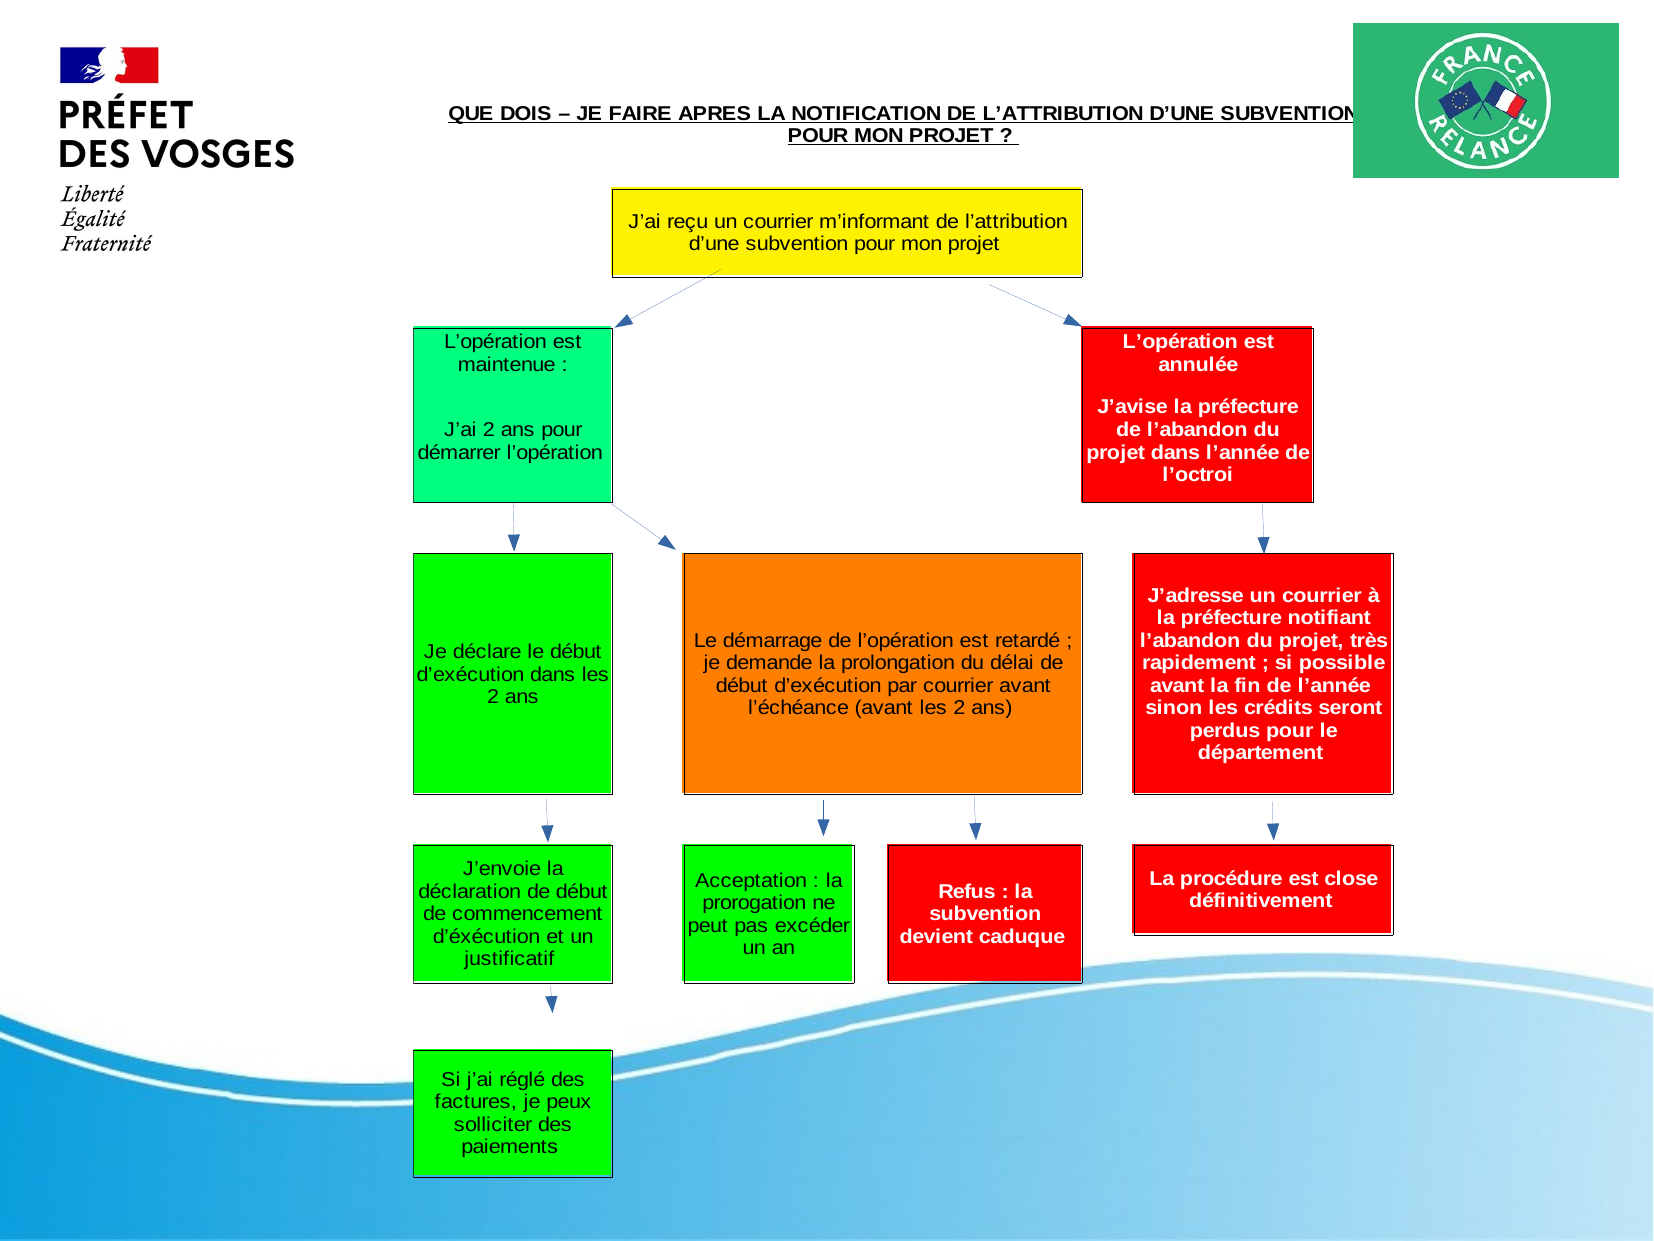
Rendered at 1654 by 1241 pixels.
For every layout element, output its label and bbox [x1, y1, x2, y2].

chart [413, 86, 1396, 1205]
picture [24, 11, 329, 286]
picture [0, 952, 1654, 1241]
picture [1353, 23, 1619, 178]
